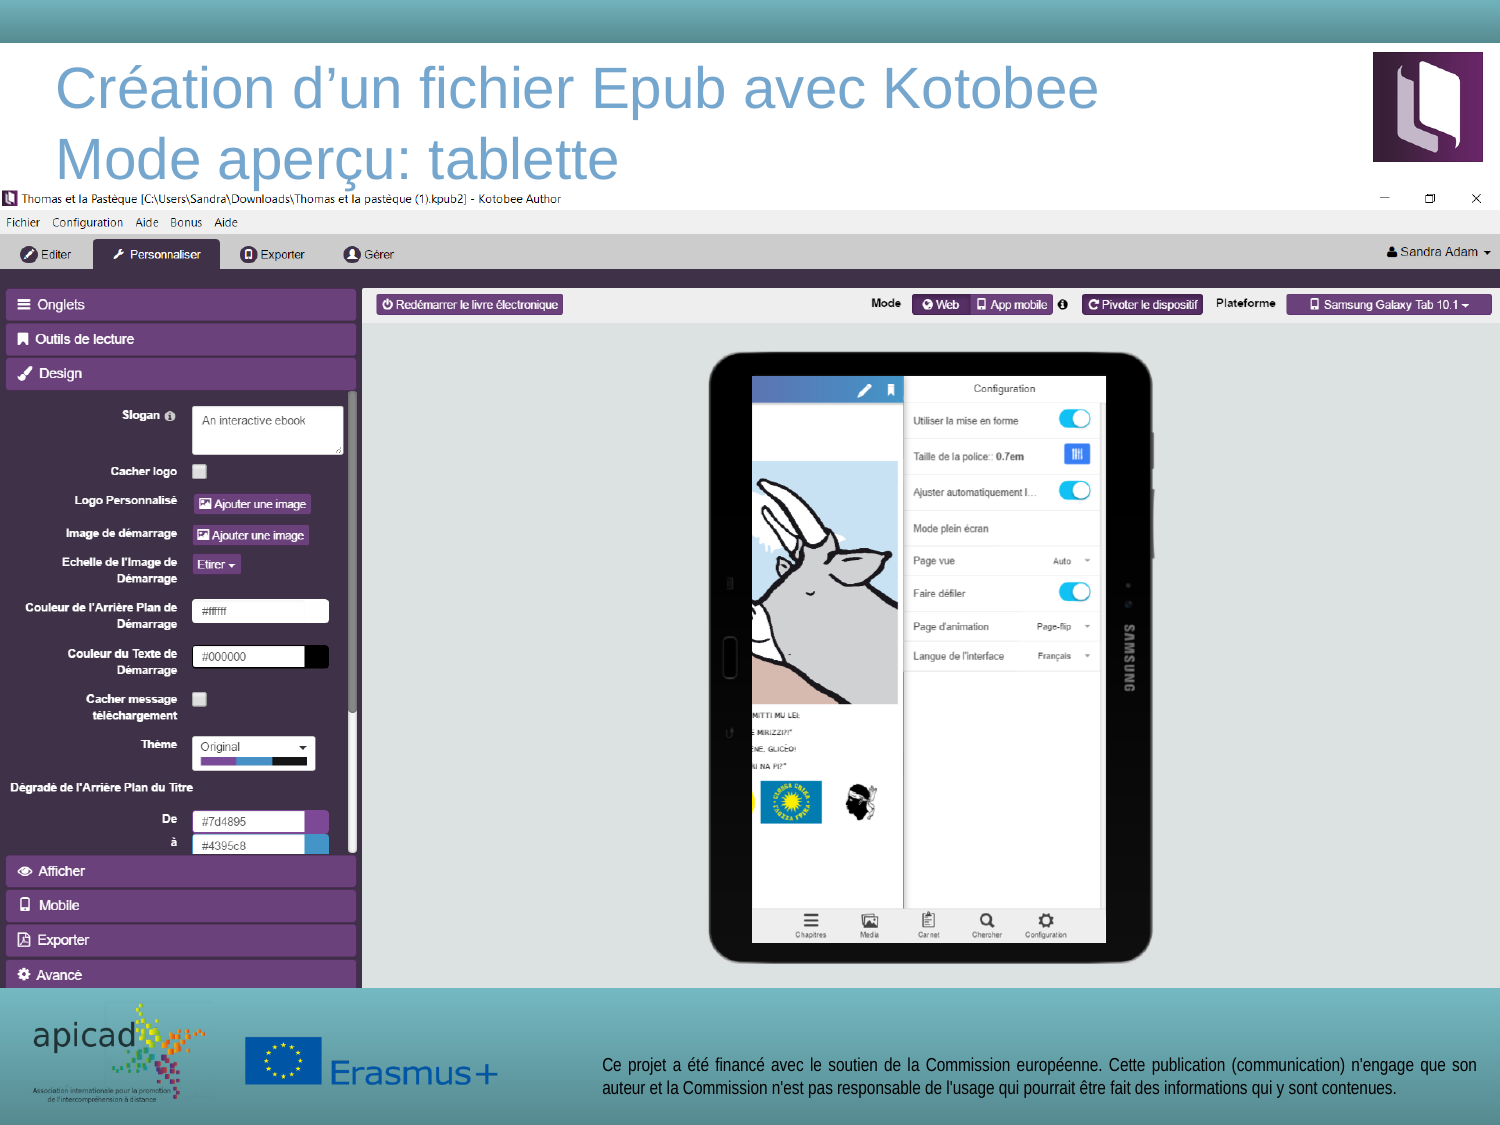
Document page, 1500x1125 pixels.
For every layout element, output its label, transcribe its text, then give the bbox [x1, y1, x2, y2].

text_box Ce projet a été financé avec le soutien de la Commission européenne. Cette publication (communication) n'engage que son auteur et la Commission n'est pas responsable de l'usage qui pourrait être fait des informations qui y sont contenues. [596, 1046, 1483, 1105]
picture [0, 187, 1500, 988]
text_box Création d’un fichier Epub avec Kotobee [41, 42, 1353, 113]
text_box Mode aperçu: tablette [41, 113, 1353, 200]
picture [230, 1023, 512, 1098]
text_box [0, 0, 1500, 43]
text_box [0, 988, 1500, 1125]
picture [1373, 52, 1483, 162]
picture [29, 999, 213, 1108]
